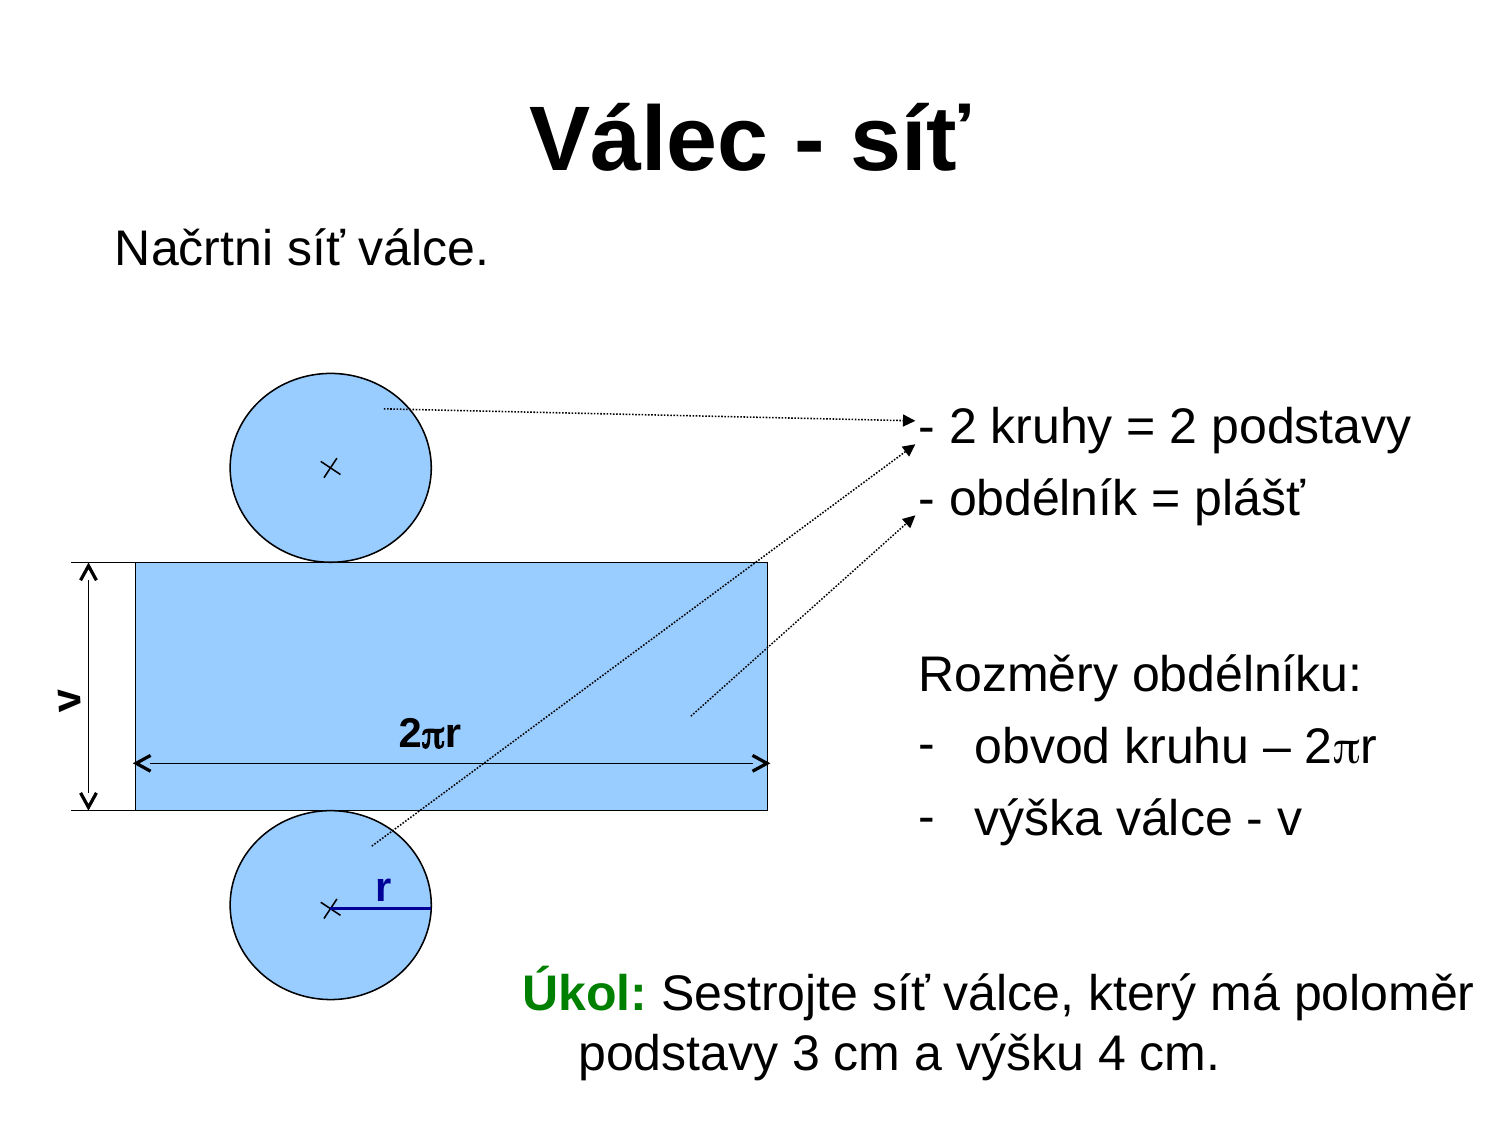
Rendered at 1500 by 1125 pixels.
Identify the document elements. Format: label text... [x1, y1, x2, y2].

text_box 2r [383, 704, 479, 752]
text_box v [32, 631, 86, 730]
text_box r [360, 857, 408, 905]
text_box Načrtni síť válce. [100, 207, 597, 291]
text_box Rozměry obdélníku: obvod kruhu – 2r výška válce - v [903, 633, 1459, 882]
text_box [135, 373, 768, 1000]
text_box - 2 kruhy = 2 podstavy - obdélník = plášť [903, 385, 1459, 540]
text_box Úkol: Sestrojte síť válce, který má poloměr podstavy 3 cm a výšku 4 cm. [507, 952, 1500, 1083]
title Válec - síť [75, 45, 1426, 233]
